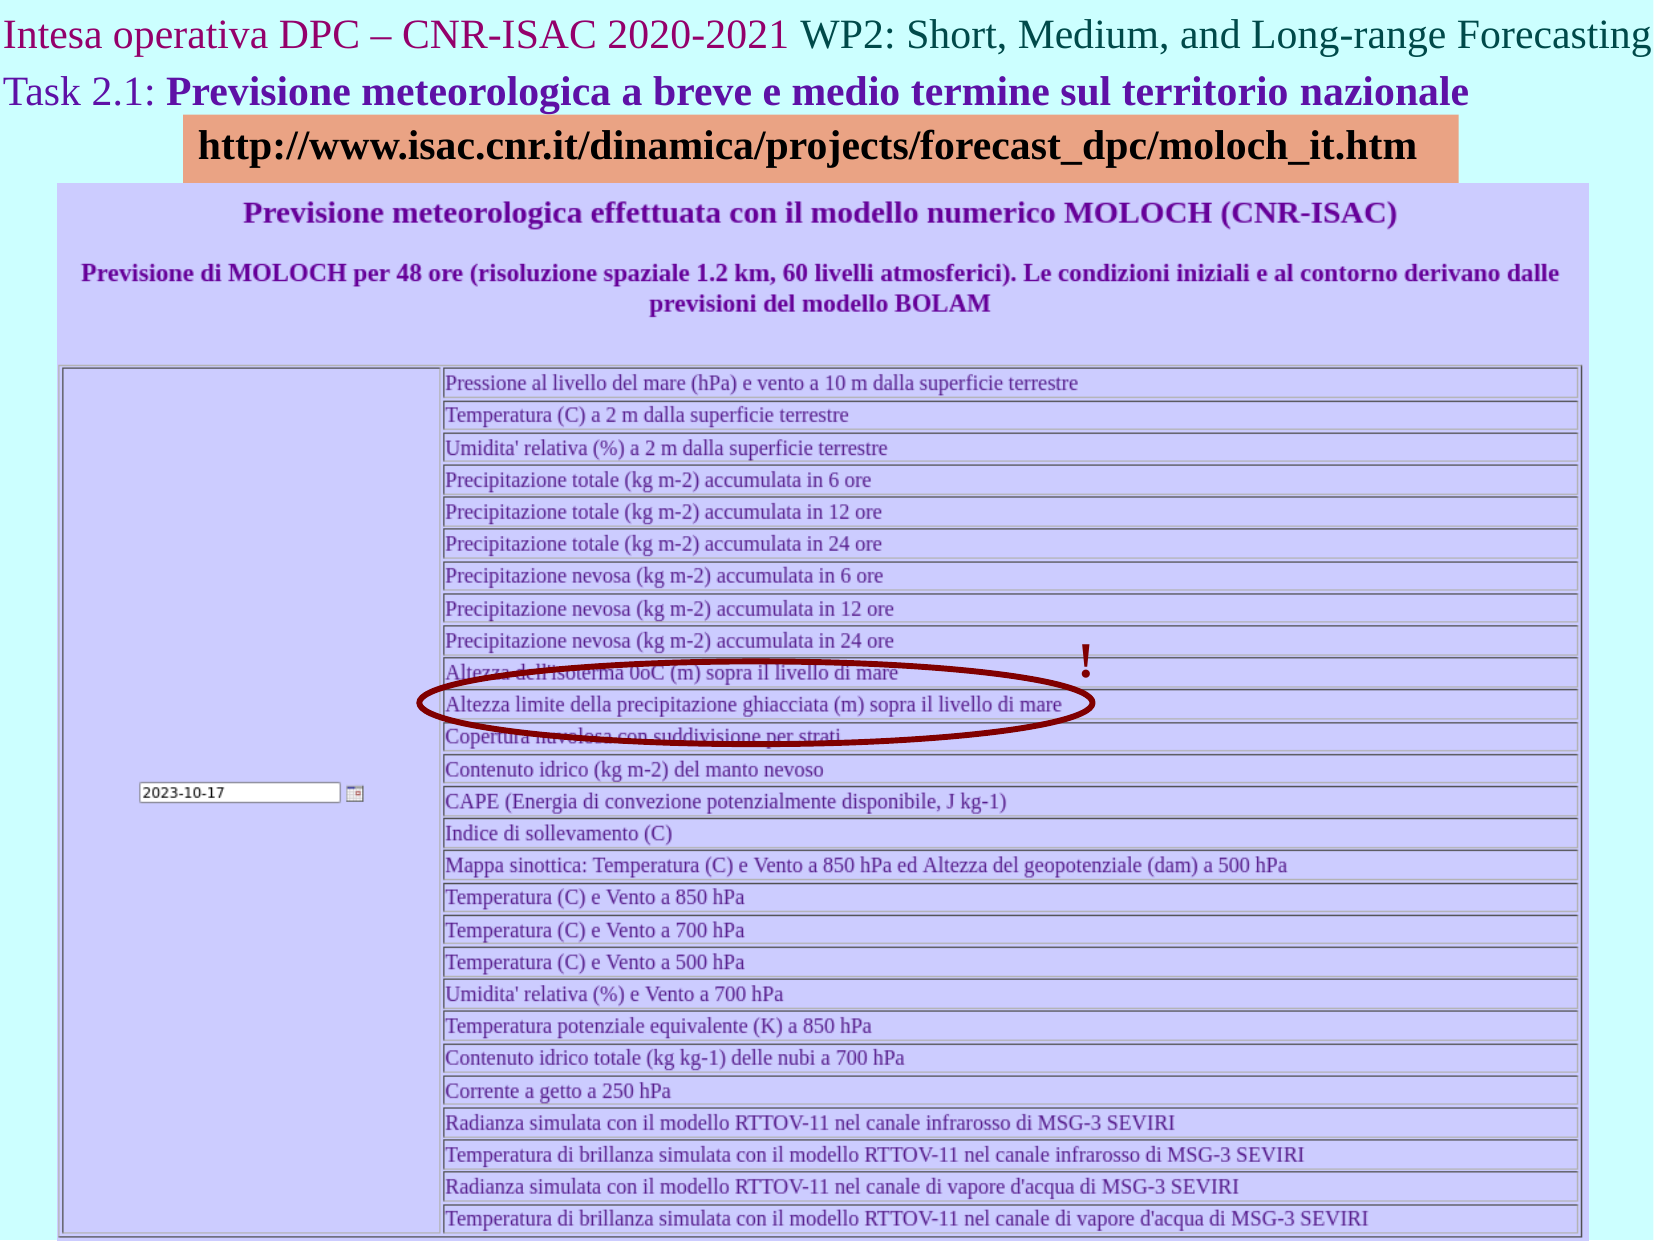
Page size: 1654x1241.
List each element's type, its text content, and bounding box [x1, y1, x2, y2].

text_box ! [1062, 625, 1111, 697]
text_box [419, 661, 1093, 745]
text_box Intesa operativa DPC – CNR-ISAC 2020-2021 WP2: Short, Medium, and Long-range Forecasting Task 2.1: Previsione meteorologica a breve e medio termine sul territorio nazionale [0, 8, 1654, 154]
picture [57, 183, 1589, 1241]
text_box http://www.isac.cnr.it/dinamica/projects/forecast_dpc/moloch_it.htm [183, 114, 1459, 183]
